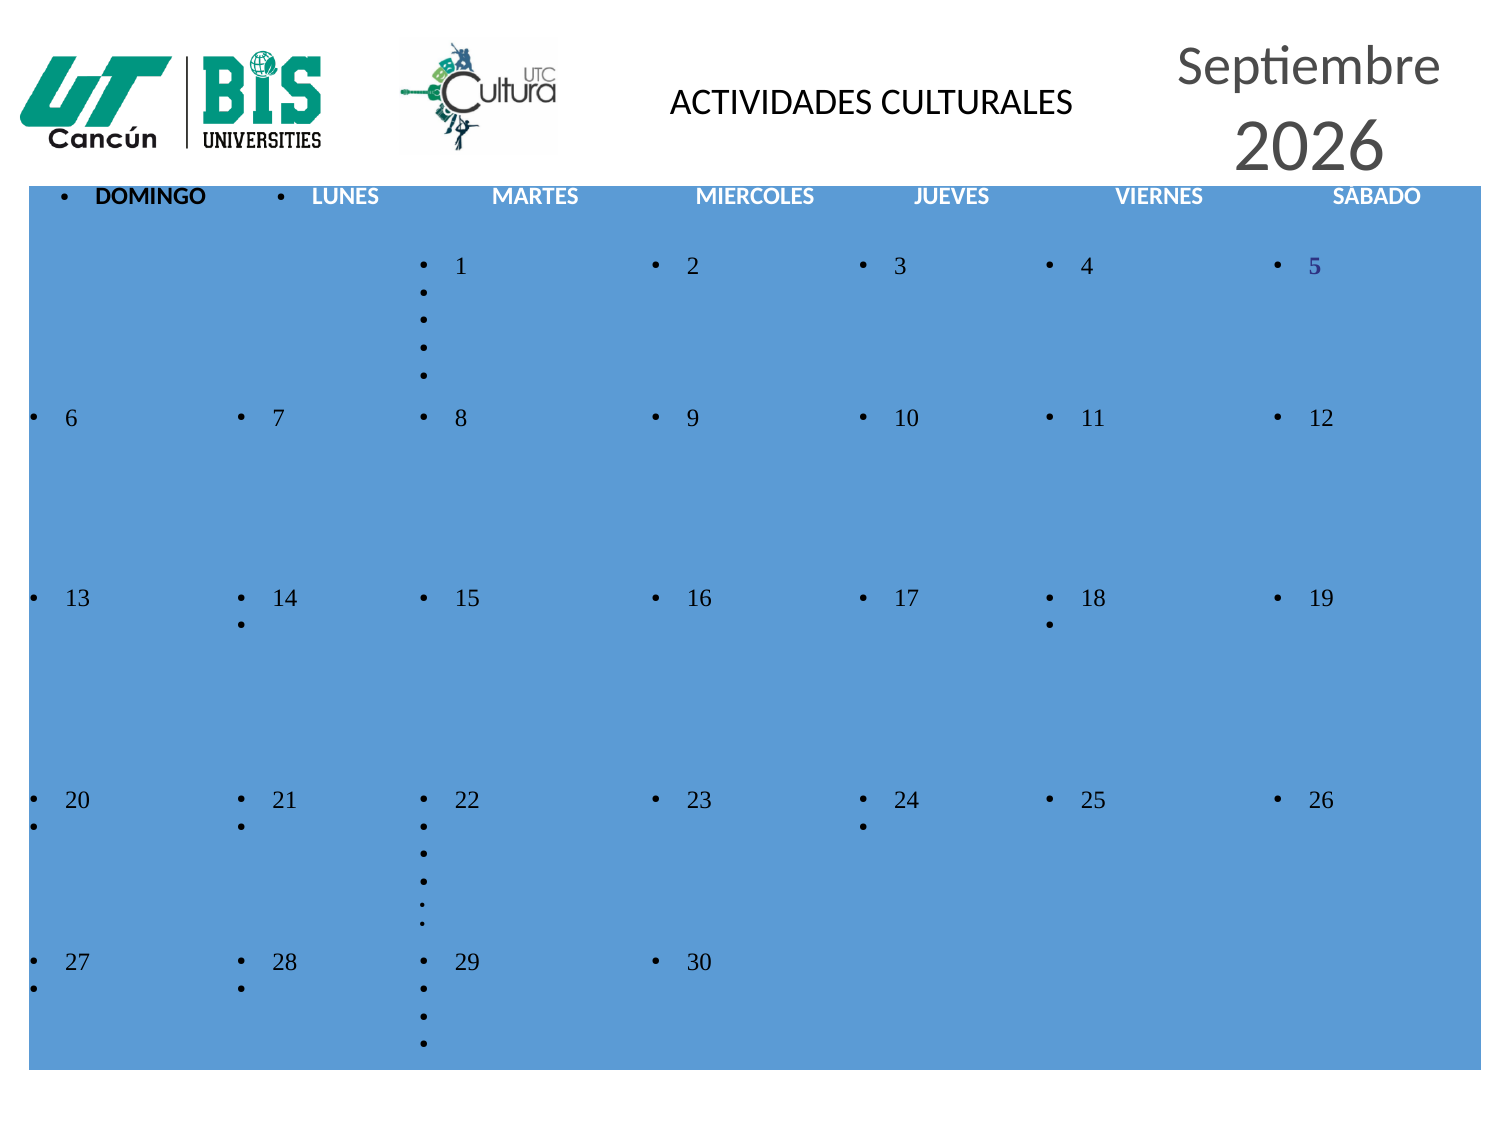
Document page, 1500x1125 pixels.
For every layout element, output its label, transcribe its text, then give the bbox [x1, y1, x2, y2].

table_cell 8 [419, 404, 651, 585]
table_cell 20 [29, 786, 237, 948]
picture [6, 40, 334, 159]
table_cell 11 [1045, 404, 1273, 585]
table_cell 7 [237, 404, 419, 585]
table_cell 12 [1273, 404, 1481, 585]
table_cell [1273, 948, 1481, 1070]
table_cell 5 [1273, 252, 1481, 404]
table_cell 23 [651, 786, 859, 948]
picture [399, 13, 558, 171]
table_cell 4 [1045, 252, 1273, 404]
table_cell [237, 252, 419, 404]
table_cell 30 [651, 948, 859, 1070]
table_cell 27 [29, 948, 237, 1070]
table_header JUEVES [859, 186, 1045, 252]
table_cell 1 [419, 252, 651, 404]
table_cell 14 [237, 585, 419, 786]
title Septiembre 2026 [1138, 13, 1481, 186]
table_cell 15 [419, 585, 651, 786]
table_cell 10 [859, 404, 1045, 585]
table_cell 29 [419, 948, 651, 1070]
table_cell 28 [237, 948, 419, 1070]
table_cell 18 [1045, 585, 1273, 786]
table_cell [859, 948, 1045, 1070]
table_cell 13 [29, 585, 237, 786]
table_cell 9 [651, 404, 859, 585]
table_cell 24 [859, 786, 1045, 948]
table_cell 3 [859, 252, 1045, 404]
table_cell 6 [29, 404, 237, 585]
table_header MIERCOLES [651, 186, 859, 252]
table_cell 17 [859, 585, 1045, 786]
table_cell 19 [1273, 585, 1481, 786]
table_cell 22 [419, 786, 651, 948]
table_cell [1045, 948, 1273, 1070]
table_header LUNES [237, 186, 419, 252]
table_header VIERNES [1045, 186, 1273, 252]
table_header SÁBADO [1273, 186, 1481, 252]
table_cell 25 [1045, 786, 1273, 948]
table_cell 26 [1273, 786, 1481, 948]
table_cell 2 [651, 252, 859, 404]
table_header DOMINGO [29, 186, 237, 252]
table_header MARTES [419, 186, 651, 252]
text_box ACTIVIDADES CULTURALES [654, 69, 1180, 130]
table_cell 21 [237, 786, 419, 948]
table_cell [29, 252, 237, 404]
table_cell 16 [651, 585, 859, 786]
